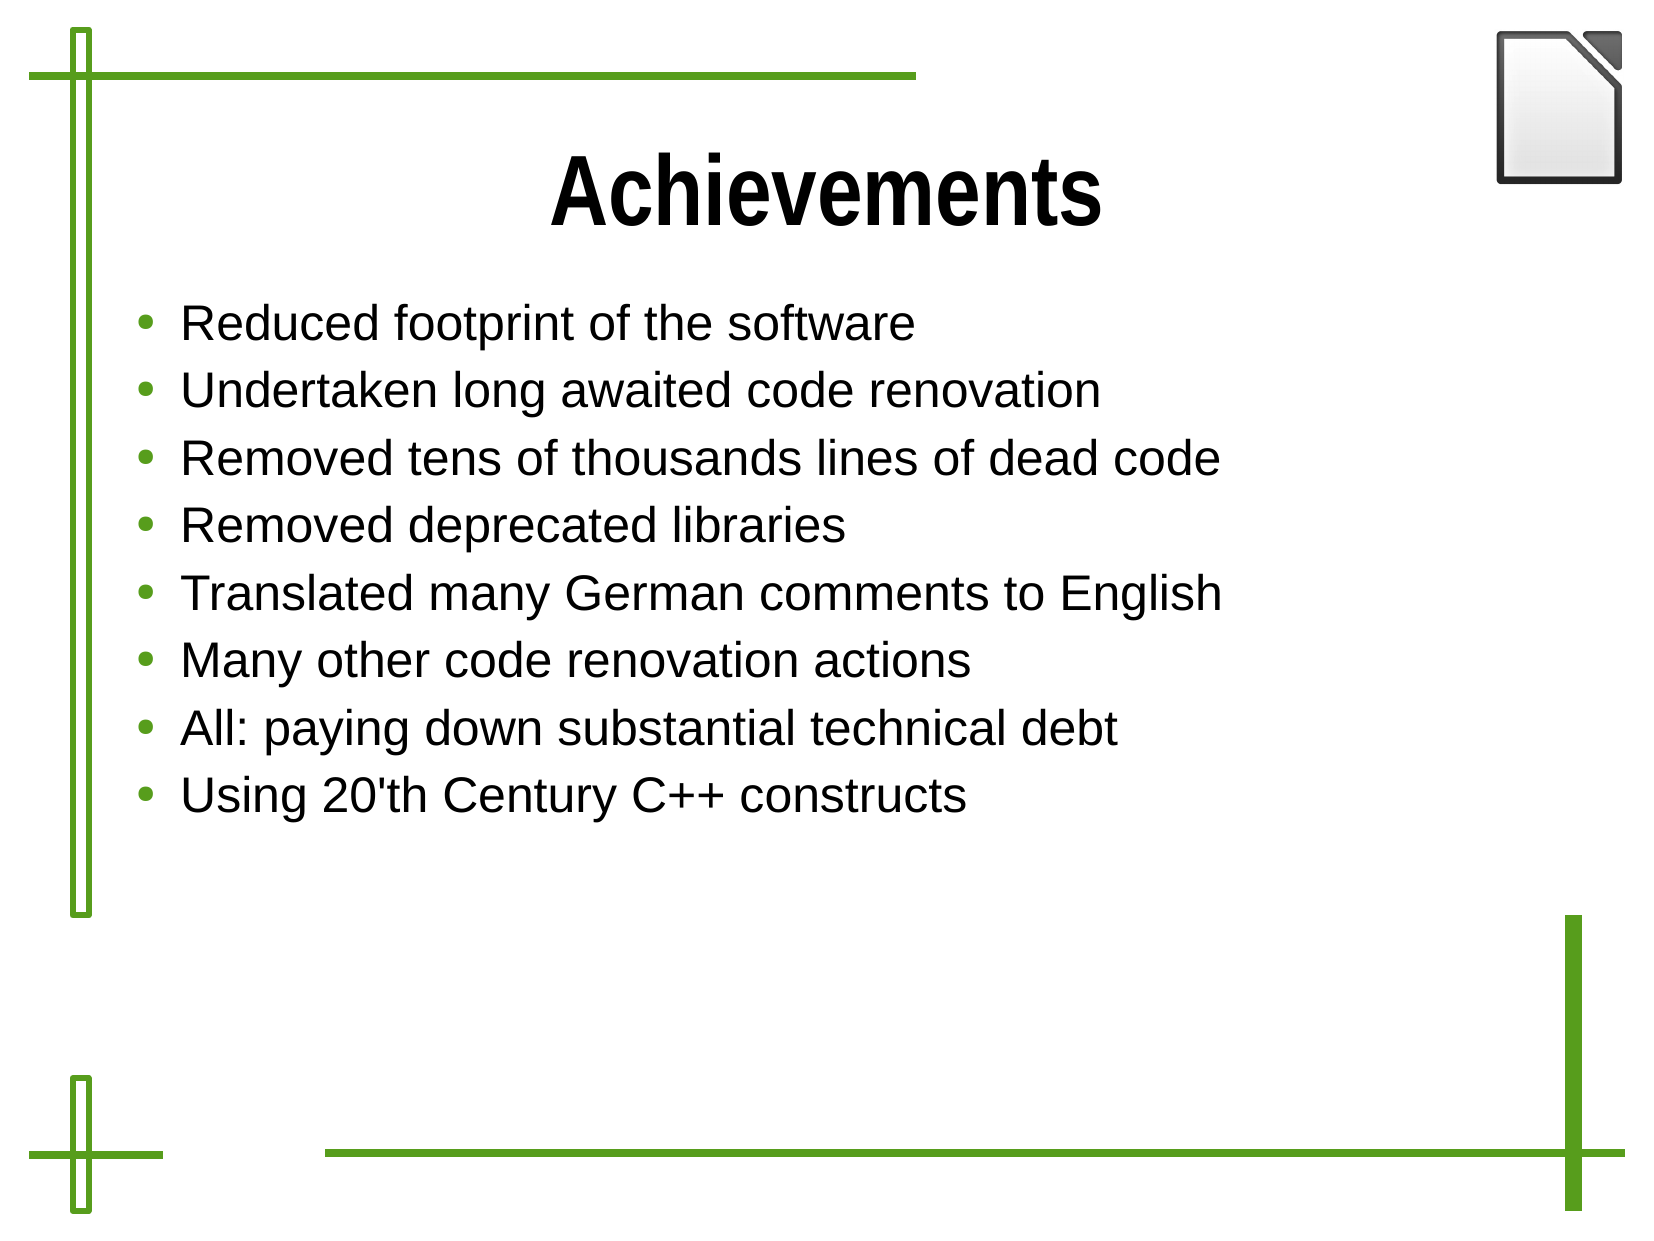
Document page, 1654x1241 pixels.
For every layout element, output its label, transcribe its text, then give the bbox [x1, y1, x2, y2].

picture [1494, 29, 1624, 186]
list Reduced footprint of the software Undertaken long awaited code renovation Removed tens of thousands lines of dead code Removed deprecated libraries Translated many German comments to English Many other code renovation actions All: paying down substantial technical debt Using 20'th Century C++ constructs [118, 295, 1536, 1123]
title Achievements [118, 118, 1536, 260]
